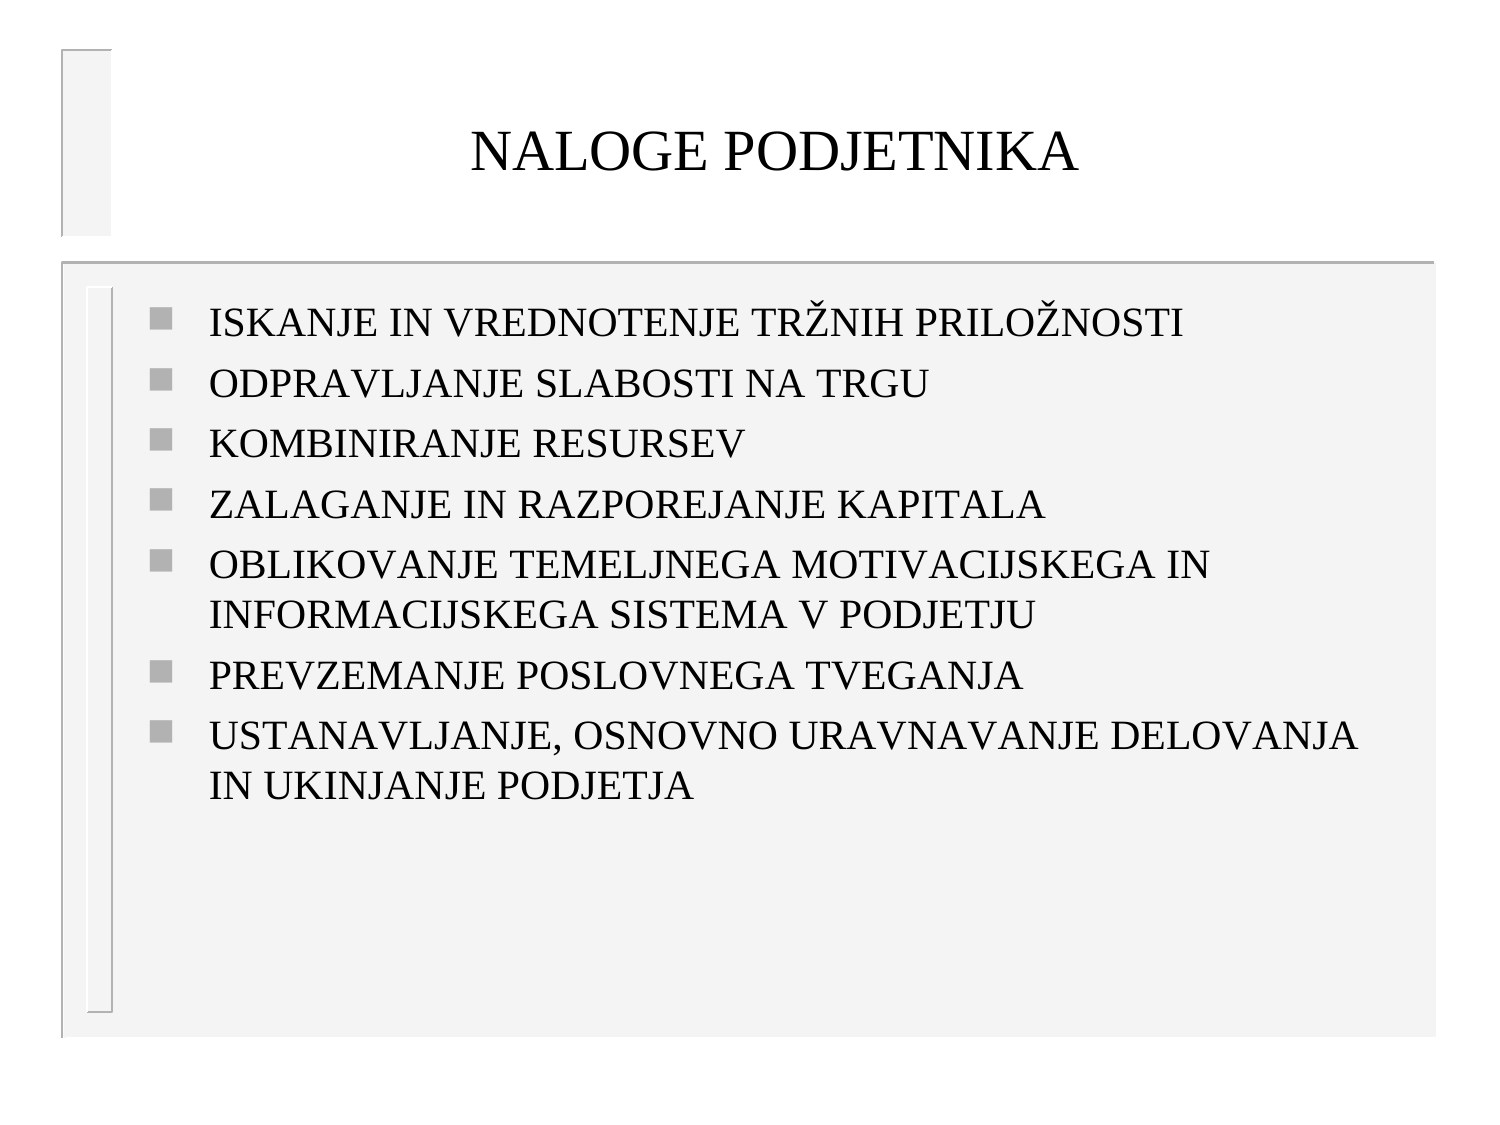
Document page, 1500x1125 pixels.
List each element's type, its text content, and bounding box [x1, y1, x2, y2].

title NALOGE PODJETNIKA [137, 56, 1413, 238]
list ISKANJE IN VREDNOTENJE TRŽNIH PRILOŽNOSTI ODPRAVLJANJE SLABOSTI NA TRGU KOMBINIRANJE RESURSEV ZALAGANJE IN RAZPOREJANJE KAPITALA OBLIKOVANJE TEMELJNEGA MOTIVACIJSKEGA IN INFORMACIJSKEGA SISTEMA V PODJETJU PREVZEMANJE POSLOVNEGA TVEGANJA USTANAVLJANJE, OSNOVNO URAVNAVANJE DELOVANJA IN UKINJANJE PODJETJA [137, 287, 1413, 963]
